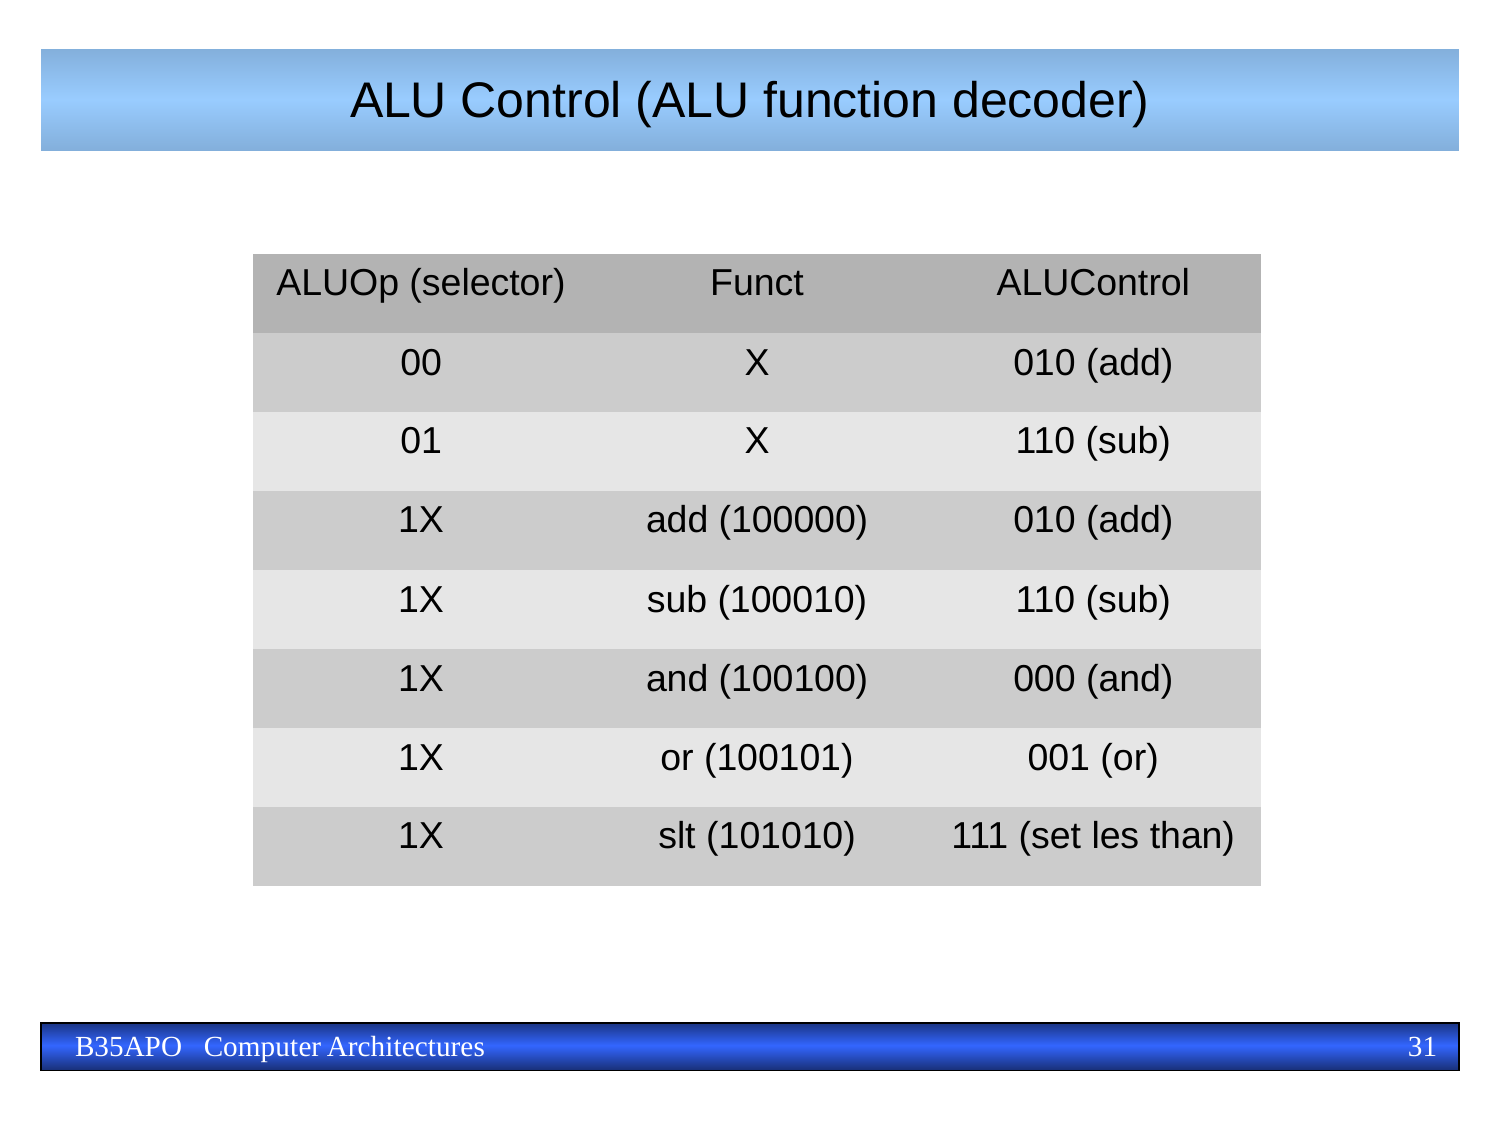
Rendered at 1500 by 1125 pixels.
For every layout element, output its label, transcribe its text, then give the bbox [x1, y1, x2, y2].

table_cell X [589, 333, 925, 412]
table_cell 1X [253, 649, 589, 728]
table_cell 00 [253, 333, 589, 412]
table_cell 010 (add) [925, 333, 1261, 412]
table_cell and (100100) [589, 649, 925, 728]
table_cell 000 (and) [925, 649, 1261, 728]
table_cell X [589, 412, 925, 491]
table_cell 1X [253, 807, 589, 886]
table_cell 1X [253, 491, 589, 570]
table_cell sub (100010) [589, 570, 925, 649]
table_header Funct [589, 254, 925, 333]
table_cell 1X [253, 728, 589, 807]
table_cell slt (101010) [589, 807, 925, 886]
table_cell or (100101) [589, 728, 925, 807]
table_cell add (100000) [589, 491, 925, 570]
table_cell 110 (sub) [925, 570, 1261, 649]
title ALU Control (ALU function decoder) [41, 49, 1459, 151]
table_cell 110 (sub) [925, 412, 1261, 491]
table_cell 111 (set les than) [925, 807, 1261, 886]
table_header ALUControl [925, 254, 1261, 333]
table_header ALUOp (selector) [253, 254, 589, 333]
table_cell 01 [253, 412, 589, 491]
table_cell 010 (add) [925, 491, 1261, 570]
table_cell 1X [253, 570, 589, 649]
table_cell 001 (or) [925, 728, 1261, 807]
